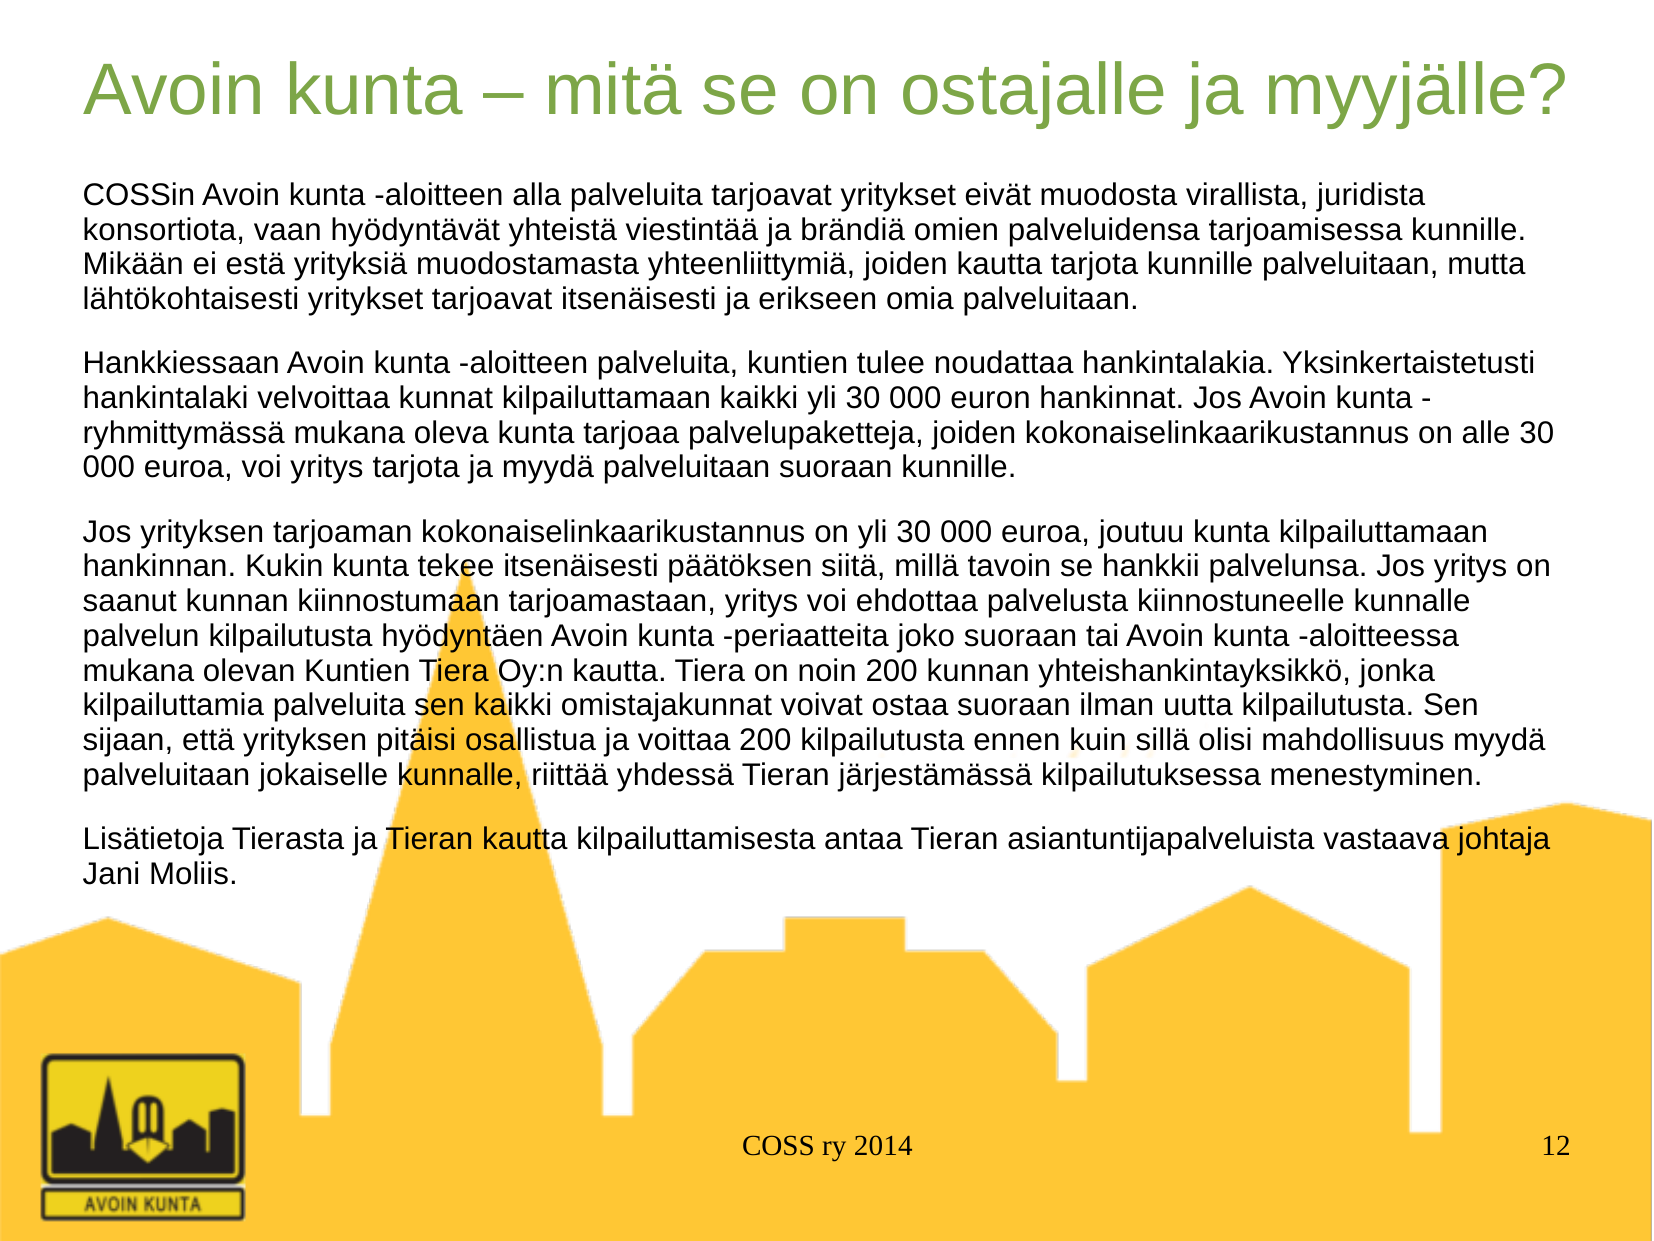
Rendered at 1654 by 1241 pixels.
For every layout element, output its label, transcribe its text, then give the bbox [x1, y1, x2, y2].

picture [0, 24, 1654, 1241]
title Avoin kunta – mitä se on ostajalle ja myyjälle? [82, 48, 1571, 131]
list COSSin Avoin kunta -aloitteen alla palveluita tarjoavat yritykset eivät muodosta virallista, juridista konsortiota, vaan hyödyntävät yhteistä viestintää ja brändiä omien palveluidensa tarjoamisessa kunnille. Mikään ei estä yrityksiä muodostamasta yhteenliittymiä, joiden kautta tarjota kunnille palveluitaan, mutta lähtökohtaisesti yritykset tarjoavat itsenäisesti ja erikseen omia palveluitaan. Hankkiessaan Avoin kunta -aloitteen palveluita, kuntien tulee noudattaa hankintalakia. Yksinkertaistetusti hankintalaki velvoittaa kunnat kilpailuttamaan kaikki yli 30 000 euron hankinnat. Jos Avoin kunta -ryhmittymässä mukana oleva kunta tarjoaa palvelupaketteja, joiden kokonaiselinkaarikustannus on alle 30 000 euroa, voi yritys tarjota ja myydä palveluitaan suoraan kunnille. Jos yrityksen tarjoaman kokonaiselinkaarikustannus on yli 30 000 euroa, joutuu kunta kilpailuttamaan hankinnan. Kukin kunta tekee itsenäisesti päätöksen siitä, millä tavoin se hankkii palvelunsa. Jos yritys on saanut kunnan kiinnostumaan tarjoamastaan, yritys voi ehdottaa palvelusta kiinnostuneelle kunnalle palvelun kilpailutusta hyödyntäen Avoin kunta -periaatteita joko suoraan tai Avoin kunta -aloitteessa mukana olevan Kuntien Tiera Oy:n kautta. Tiera on noin 200 kunnan yhteishankintayksikkö, jonka kilpailuttamia palveluita sen kaikki omistajakunnat voivat ostaa suoraan ilman uutta kilpailutusta. Sen sijaan, että yrityksen pitäisi osallistua ja voittaa 200 kilpailutusta ennen kuin sillä olisi mahdollisuus myydä palveluitaan jokaiselle kunnalle, riittää yhdessä Tieran järjestämässä kilpailutuksessa menestyminen. Lisätietoja Tierasta ja Tieran kautta kilpailuttamisesta antaa Tieran asiantuntijapalveluista vastaava johtaja Jani Moliis. [82, 177, 1571, 1010]
